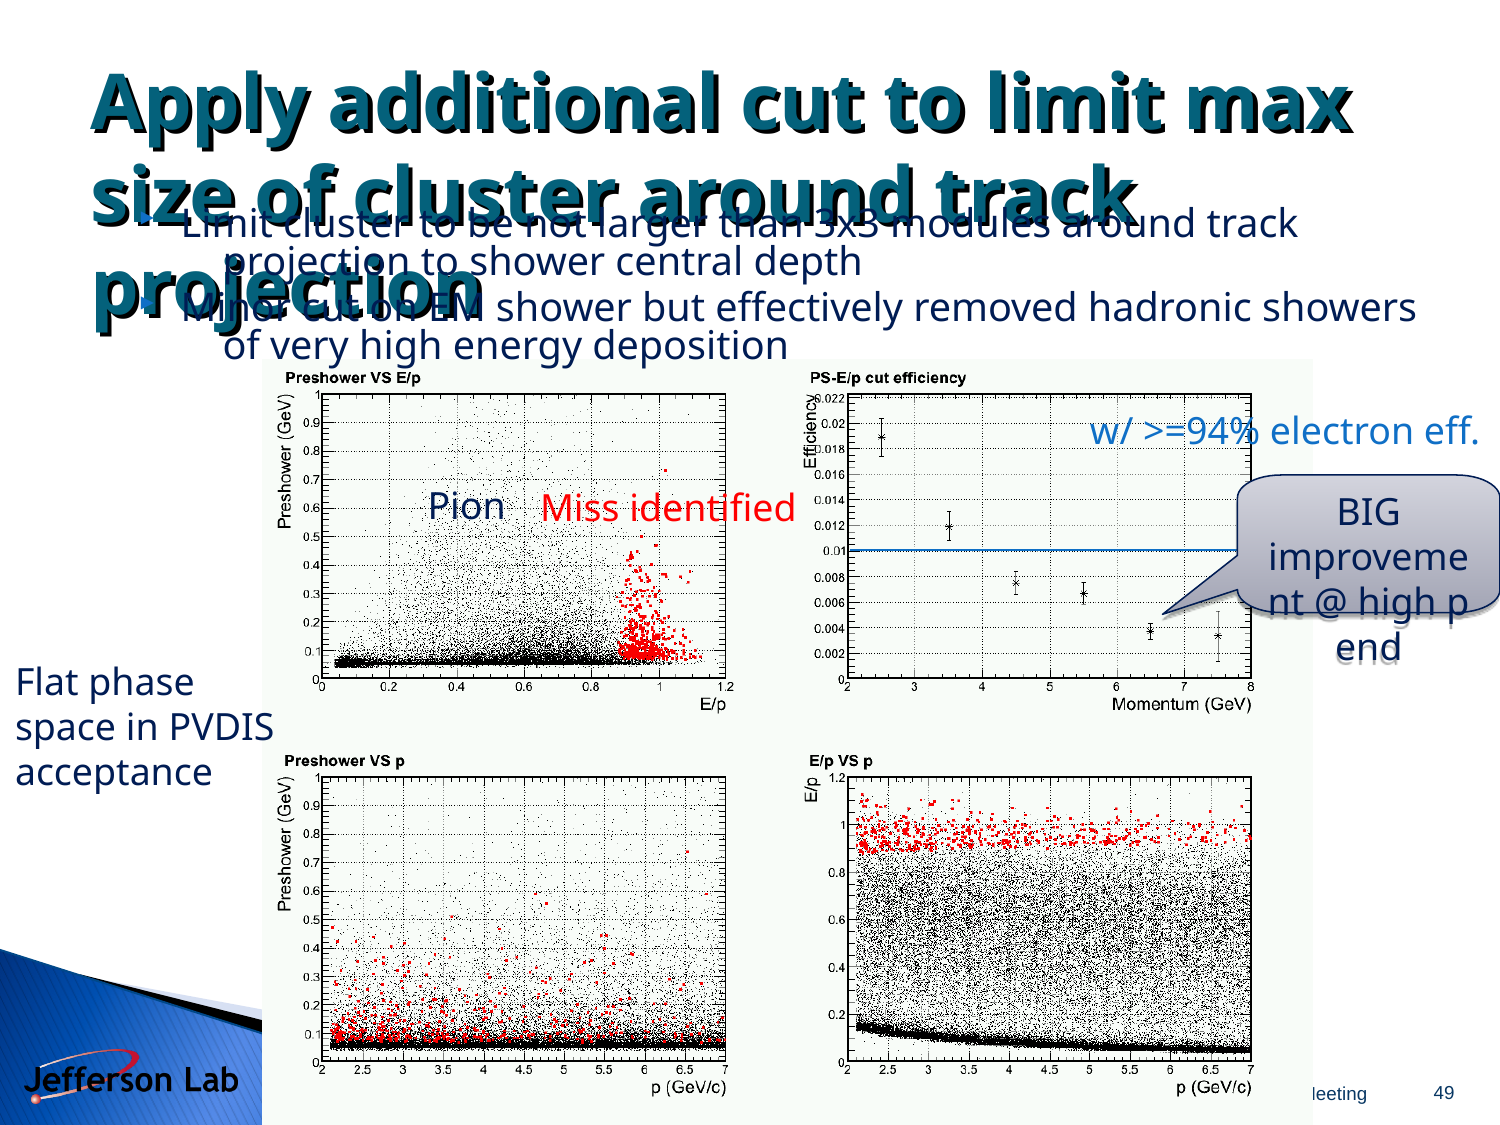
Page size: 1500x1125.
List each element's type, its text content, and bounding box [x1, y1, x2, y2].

text_box 49 [1418, 1051, 1479, 1112]
text_box SoLID Collaboration Meeting [1313, 1051, 1418, 1112]
text_box Miss identified [525, 477, 831, 537]
title Apply additional cut to limit max size of cluster around track projection [75, 45, 1426, 175]
text_box Pion [412, 475, 521, 535]
text_box w/ >=94% electron eff. [1075, 400, 1496, 460]
text_box BIG improvement @ high p end [1162, 474, 1500, 615]
text_box Flat phase space in PVDIS acceptance [0, 650, 300, 800]
picture [262, 383, 1313, 1125]
list Limit cluster to be not larger than 3x3 modules around track projection to shower central depth Minor cut on EM shower but effectively removed hadronic showers of very high energy deposition [87, 200, 1438, 383]
